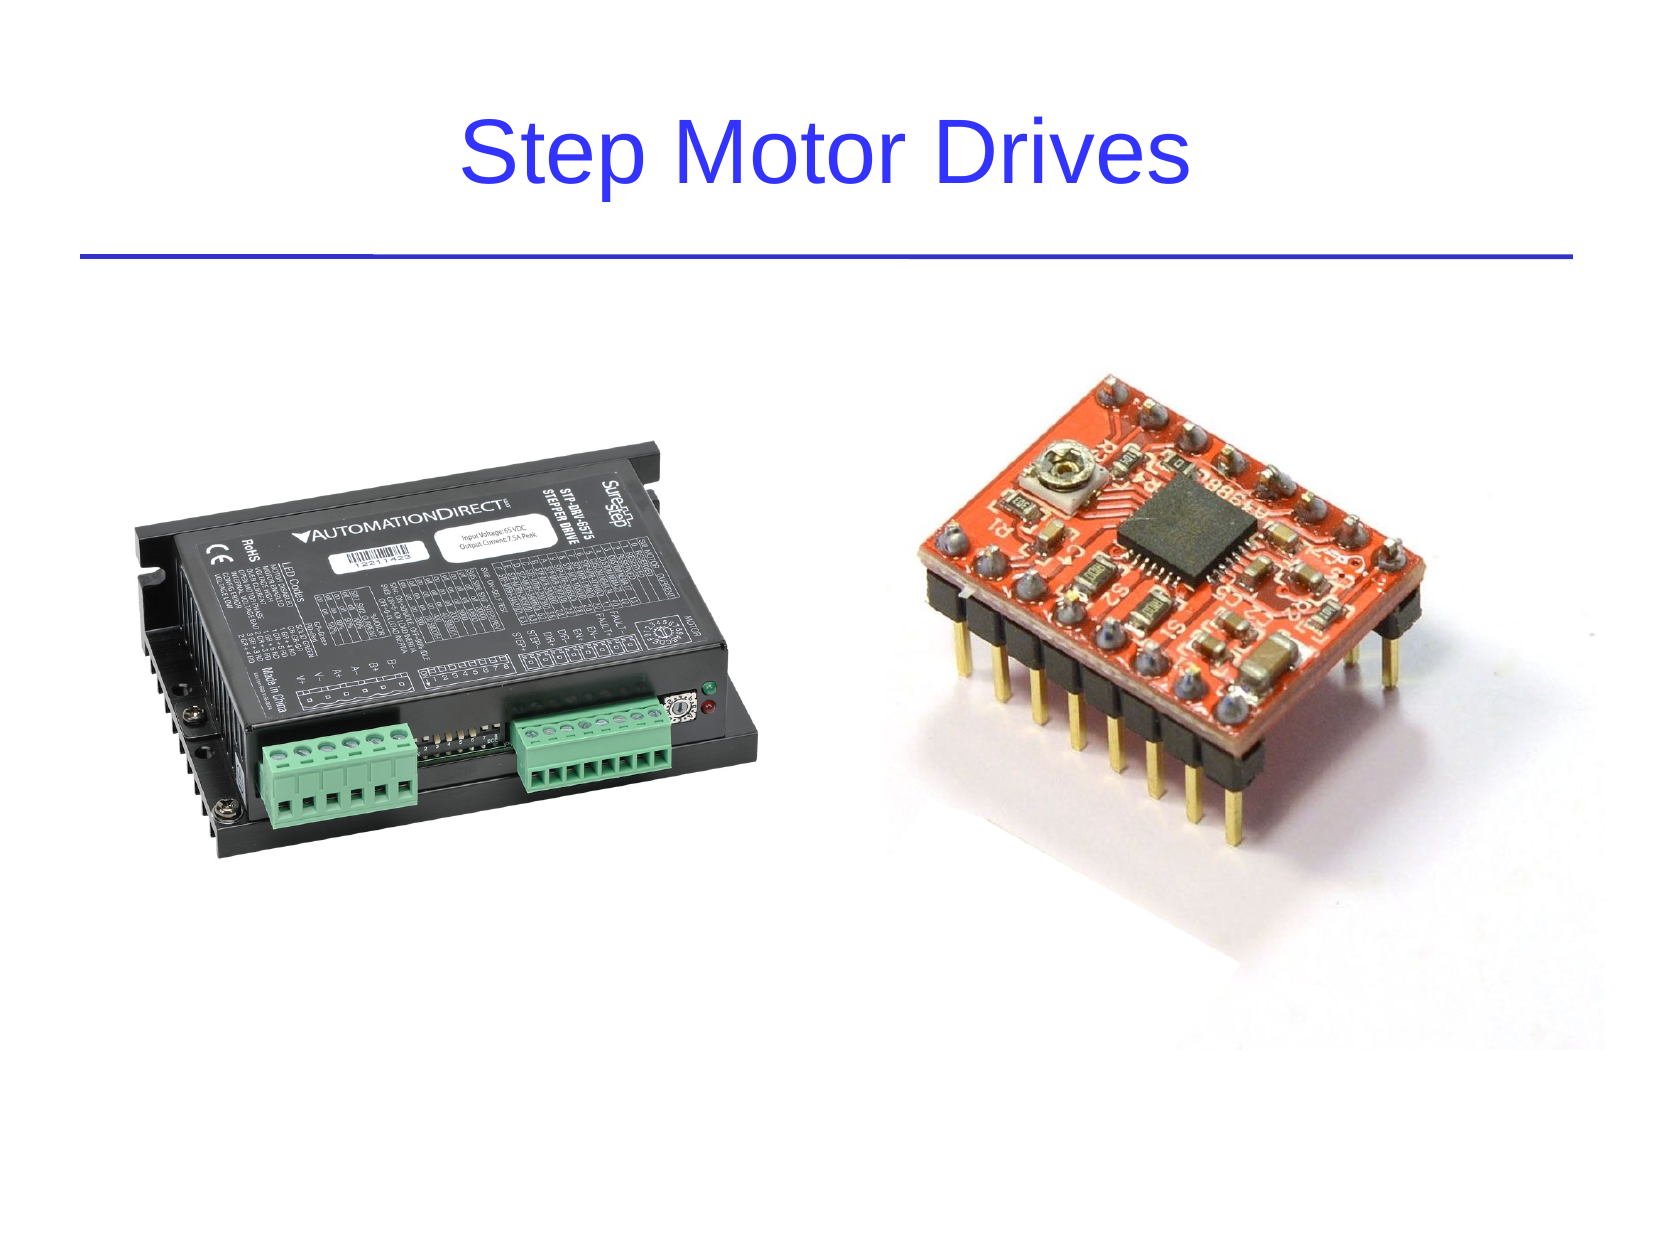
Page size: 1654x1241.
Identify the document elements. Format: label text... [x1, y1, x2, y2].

picture [82, 390, 809, 909]
title Step Motor Drives [82, 49, 1571, 256]
picture [886, 331, 1605, 1051]
